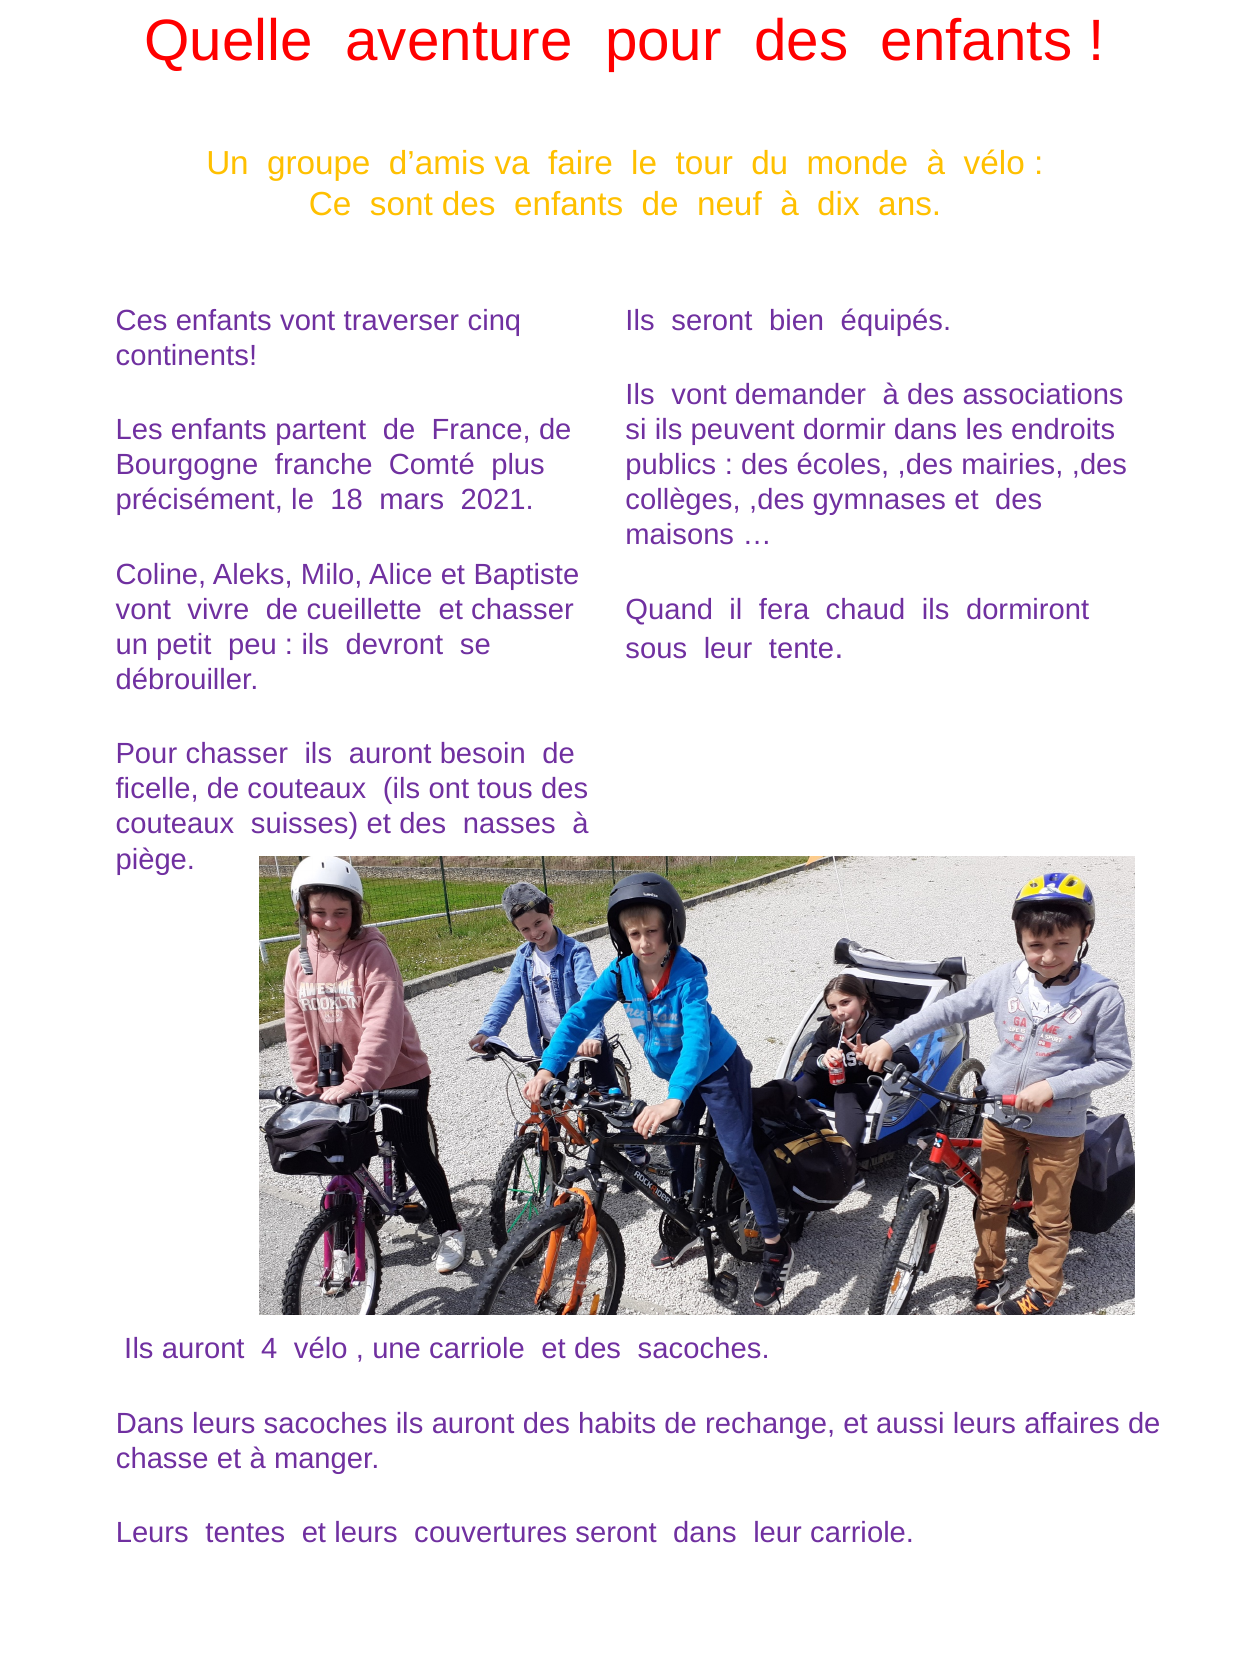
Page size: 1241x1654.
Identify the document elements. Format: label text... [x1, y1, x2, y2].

list Ils seront bien équipés. Ils vont demander à des associations si ils peuvent dormir dans les endroits publics : des écoles, ,des mairies, ,des collèges, ,des gymnases et des maisons … Quand il fera chaud ils dormiront sous leur tente. [625, 300, 1144, 747]
list Ces enfants vont traverser cinq continents! Les enfants partent de France, de Bourgogne franche Comté plus précisément, le 18 mars 2021. Coline, Aleks, Milo, Alice et Baptiste vont vivre de cueillette et chasser un petit peu : ils devront se débrouiller. Pour chasser ils auront besoin de ficelle, de couteaux (ils ont tous des couteaux suisses) et des nasses à piège. [115, 300, 612, 1301]
picture [259, 857, 1135, 1315]
title Quelle aventure pour des enfants ! Un groupe d’amis va faire le tour du monde à vélo : Ce sont des enfants de neuf à dix ans. [67, 48, 1184, 469]
list Ils auront 4 vélo , une carriole et des sacoches. Dans leurs sacoches ils auront des habits de rechange, et aussi leurs affaires de chasse et à manger. Leurs tentes et leurs couvertures seront dans leur carriole. [115, 1329, 1181, 1654]
